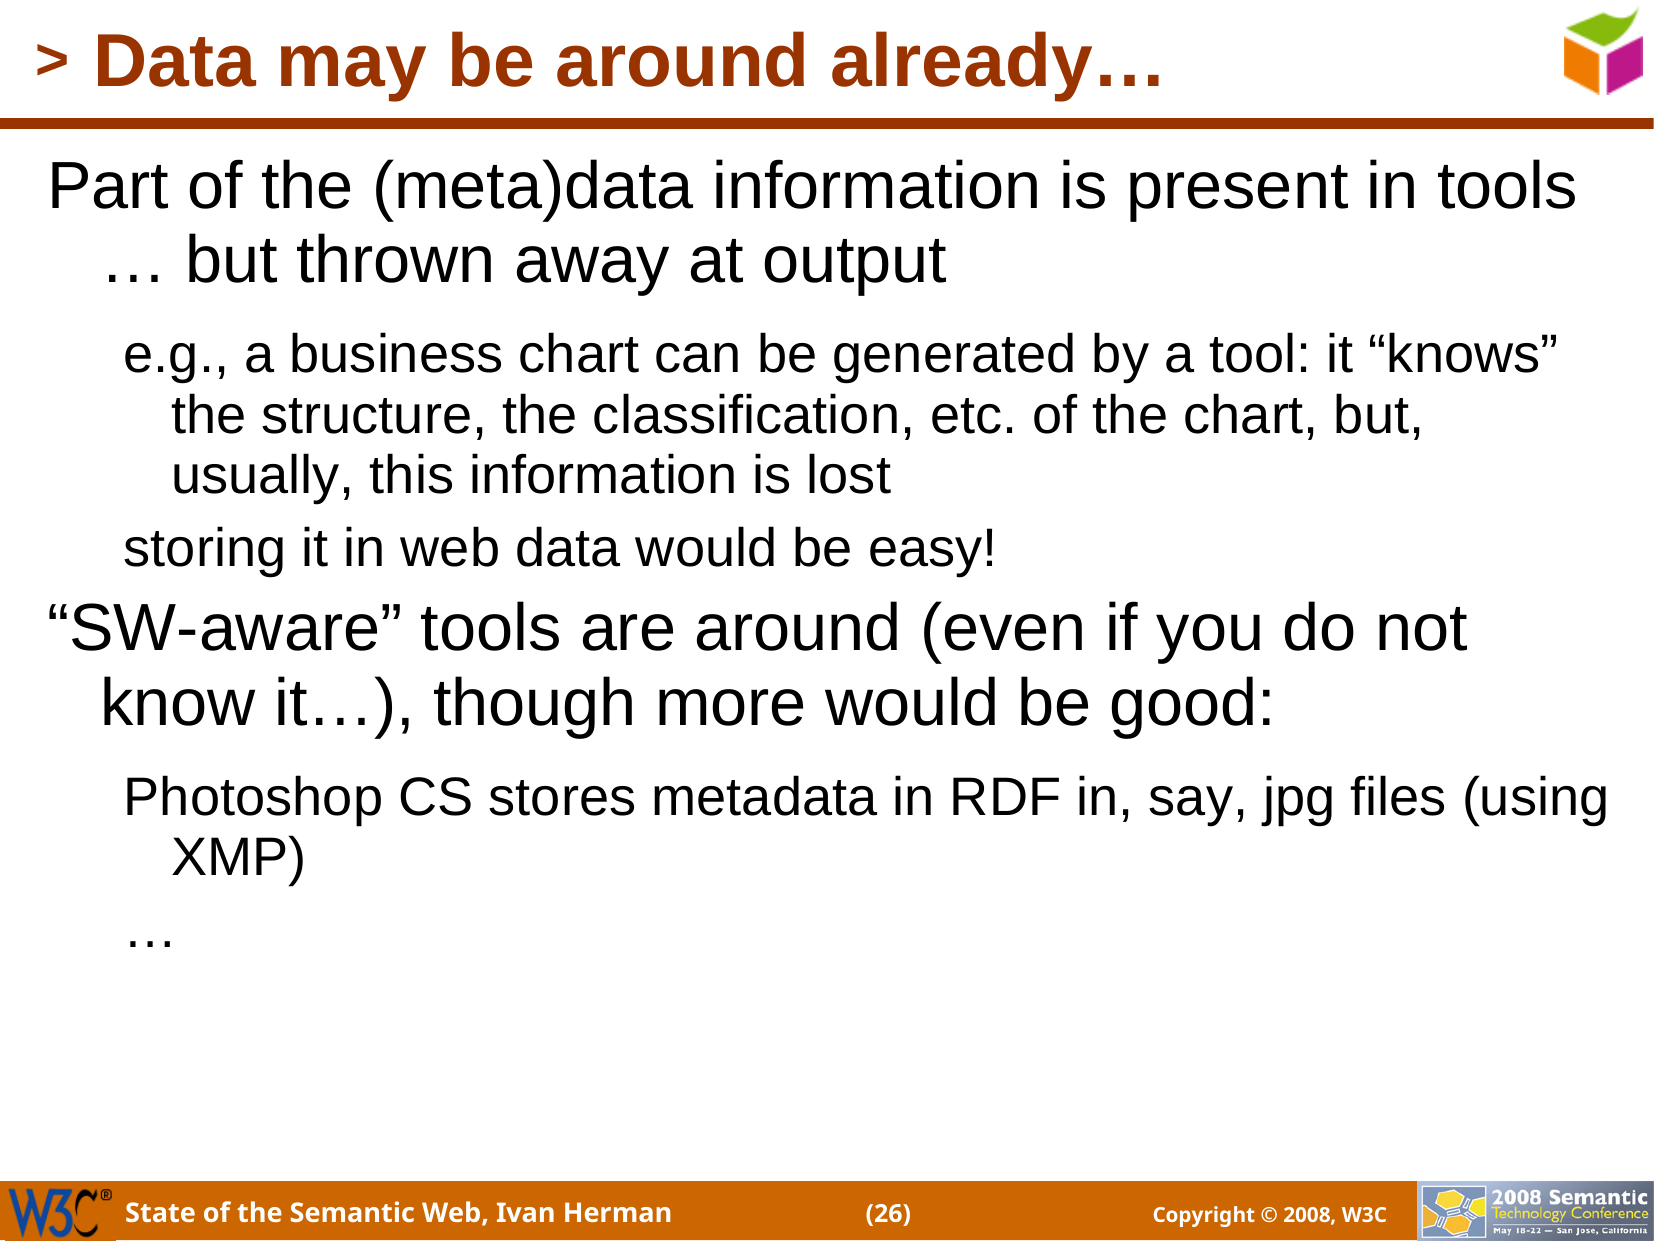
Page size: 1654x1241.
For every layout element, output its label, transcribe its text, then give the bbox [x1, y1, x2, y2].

picture [1417, 1181, 1654, 1241]
picture [5, 1186, 116, 1241]
list Part of the (meta)data information is present in tools … but thrown away at output e.g., a business chart can be generated by a tool: it “knows” the structure, the classification, etc. of the chart, but, usually, this information is lost storing it in web data would be easy! “SW-aware” tools are around (even if you do not know it…), though more would be good: Photoshop CS stores metadata in RDF in, say, jpg files (using XMP) … [29, 147, 1624, 1119]
picture [1564, 5, 1643, 95]
title Data may be around already… [93, 0, 1493, 119]
